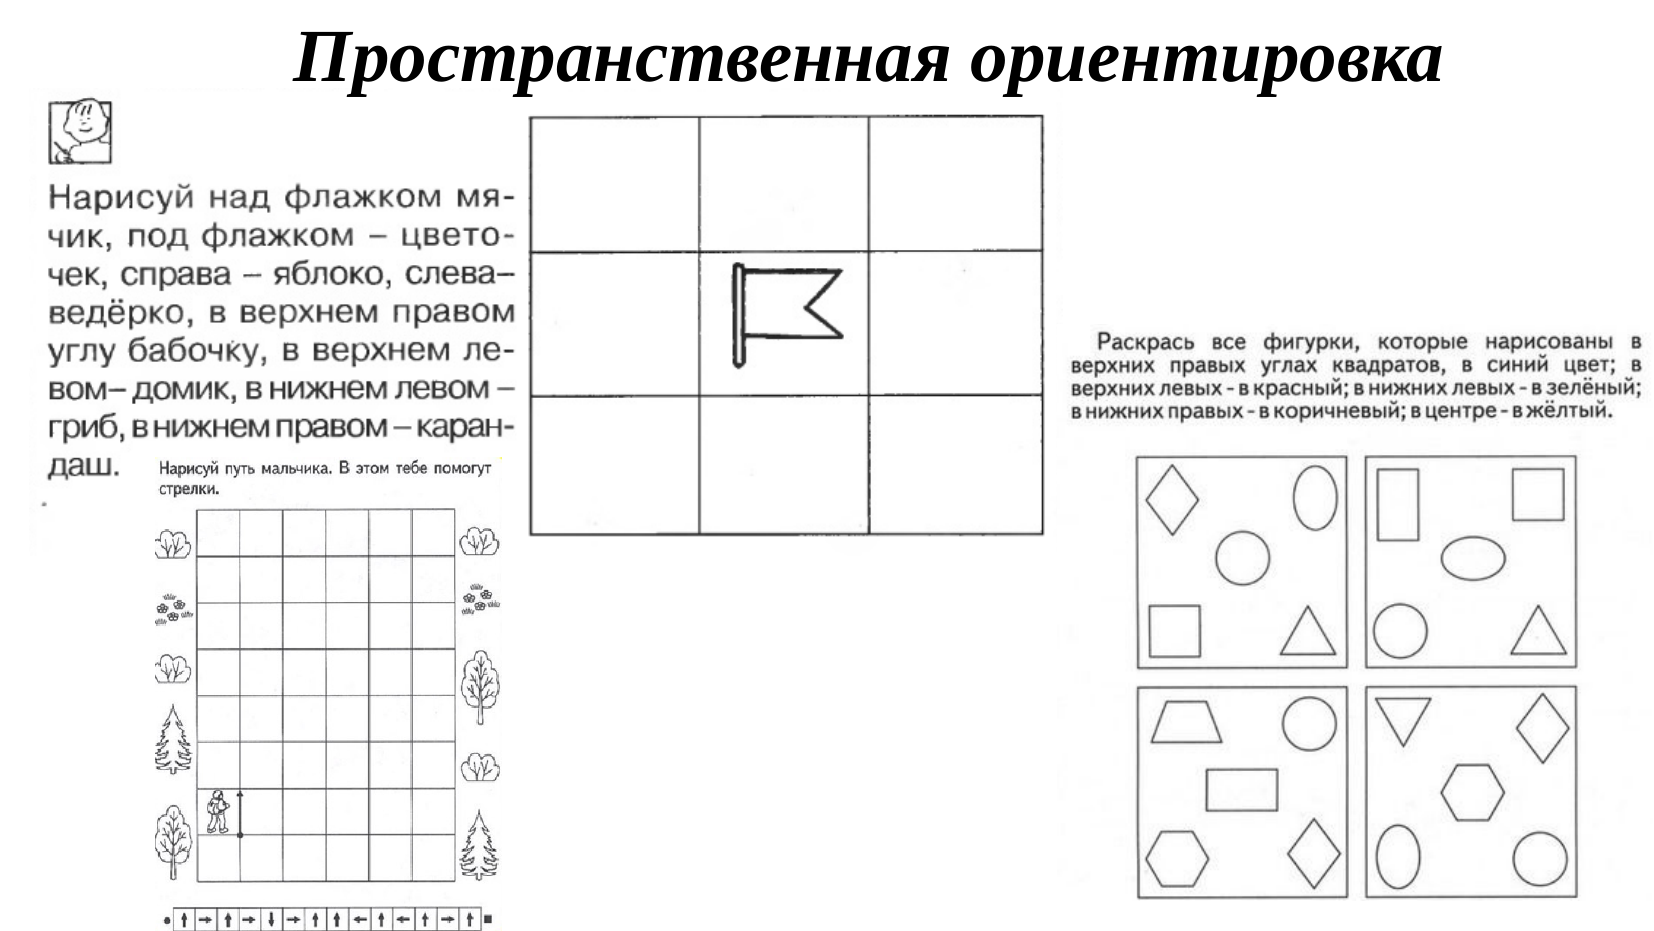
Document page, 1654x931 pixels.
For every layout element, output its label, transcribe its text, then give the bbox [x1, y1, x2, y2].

picture [29, 88, 1654, 931]
title Пространственная ориентировка [88, 0, 1577, 135]
